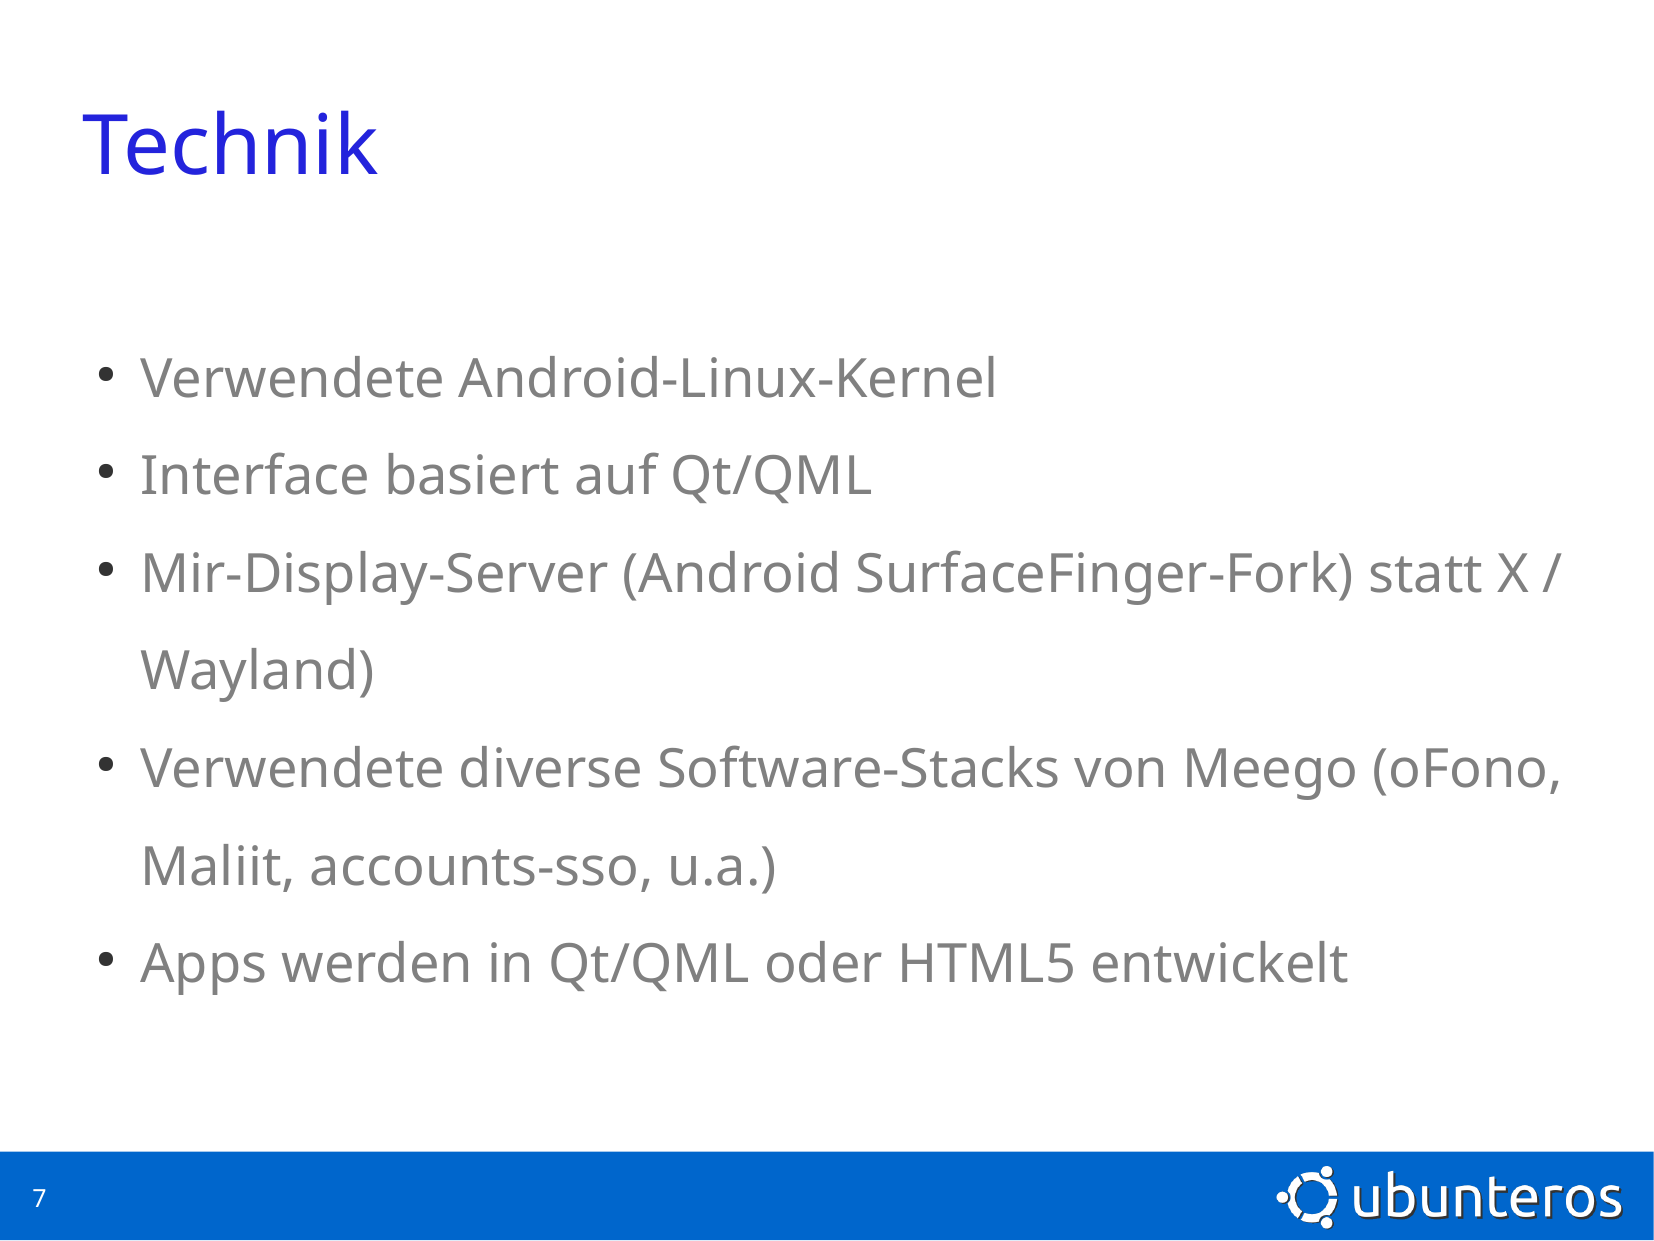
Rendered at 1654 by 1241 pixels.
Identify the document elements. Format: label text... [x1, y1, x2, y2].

title Technik [82, 37, 1571, 245]
picture [1269, 1157, 1635, 1235]
list Verwendete Android-Linux-Kernel Interface basiert auf Qt/QML Mir-Display-Server (Android SurfaceFinger-Fork) statt X / Wayland) Verwendete diverse Software-Stacks von Meego (oFono, Maliit, accounts-sso, u.a.) Apps werden in Qt/QML oder HTML5 entwickelt [87, 301, 1579, 1022]
